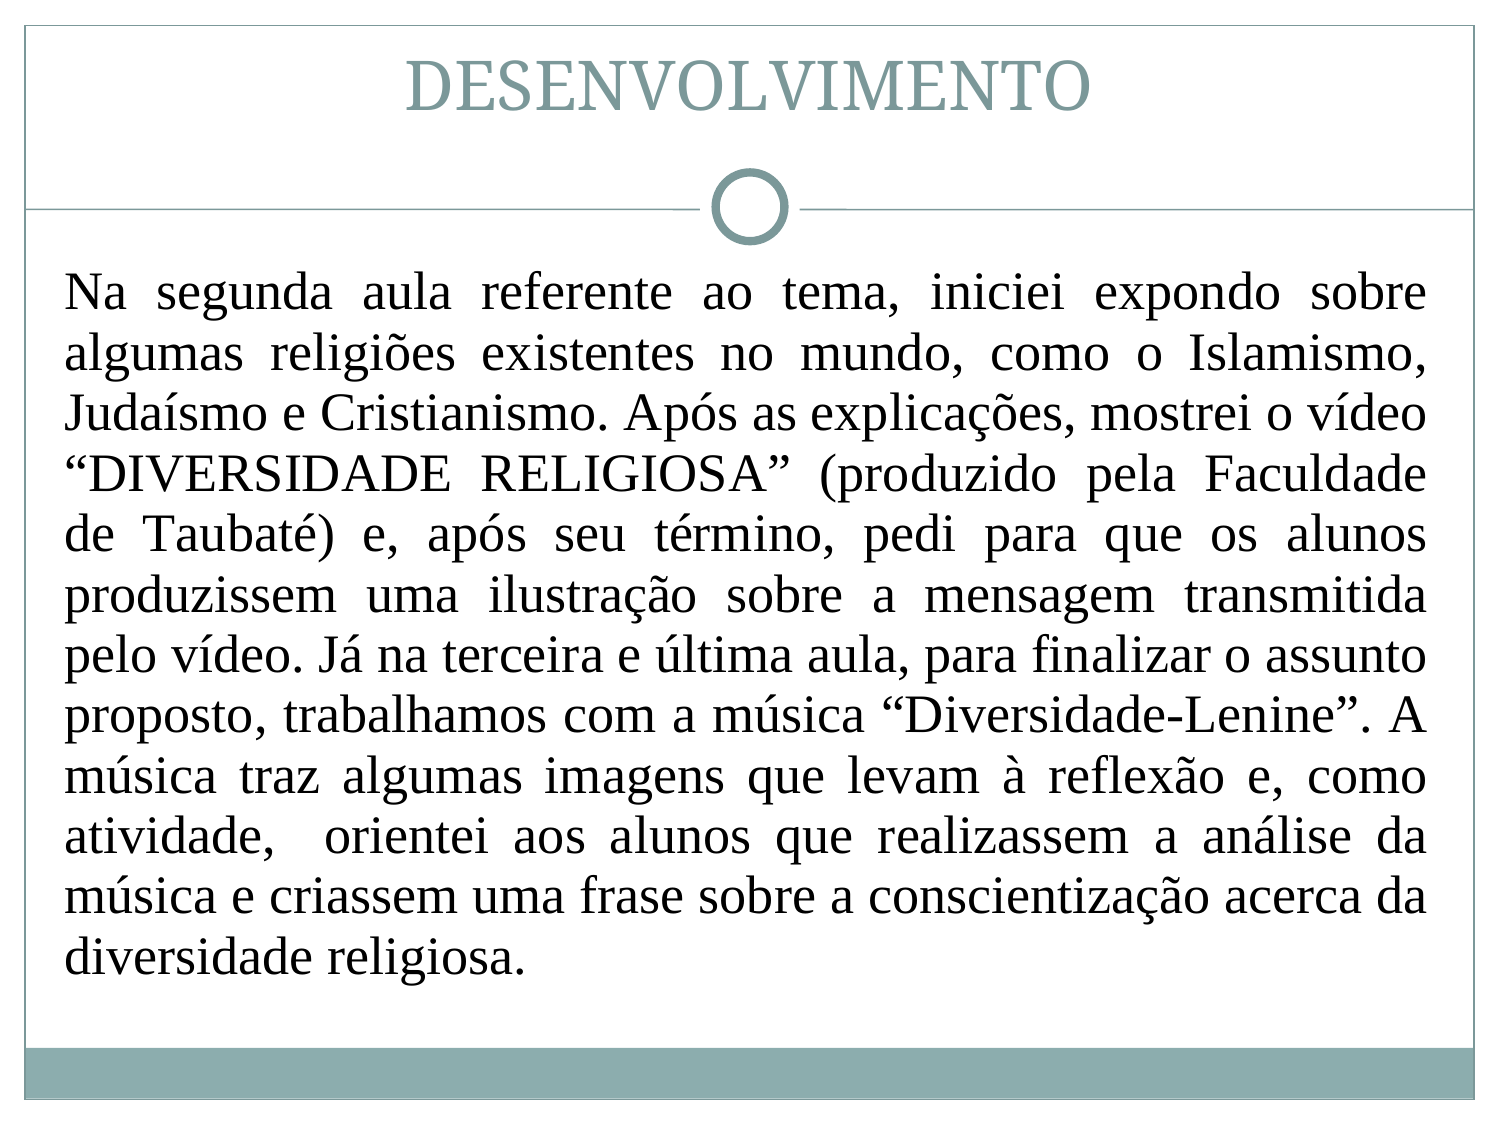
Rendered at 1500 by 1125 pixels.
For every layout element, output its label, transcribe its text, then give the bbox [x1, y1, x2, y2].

text_box DESENVOLVIMENTO [49, 37, 1450, 162]
text_box Na segunda aula referente ao tema, iniciei expondo sobre algumas religiões existentes no mundo, como o Islamismo, Judaísmo e Cristianismo. Após as explicações, mostrei o vídeo “DIVERSIDADE RELIGIOSA” (produzido pela Faculdade de Taubaté) e, após seu término, pedi para que os alunos produzissem uma ilustração sobre a mensagem transmitida pelo vídeo. Já na terceira e última aula, para finalizar o assunto proposto, trabalhamos com a música “Diversidade-Lenine”. A música traz algumas imagens que levam à reflexão e, como atividade, orientei aos alunos que realizassem a análise da música e criassem uma frase sobre a conscientização acerca da diversidade religiosa. [49, 250, 1445, 1125]
